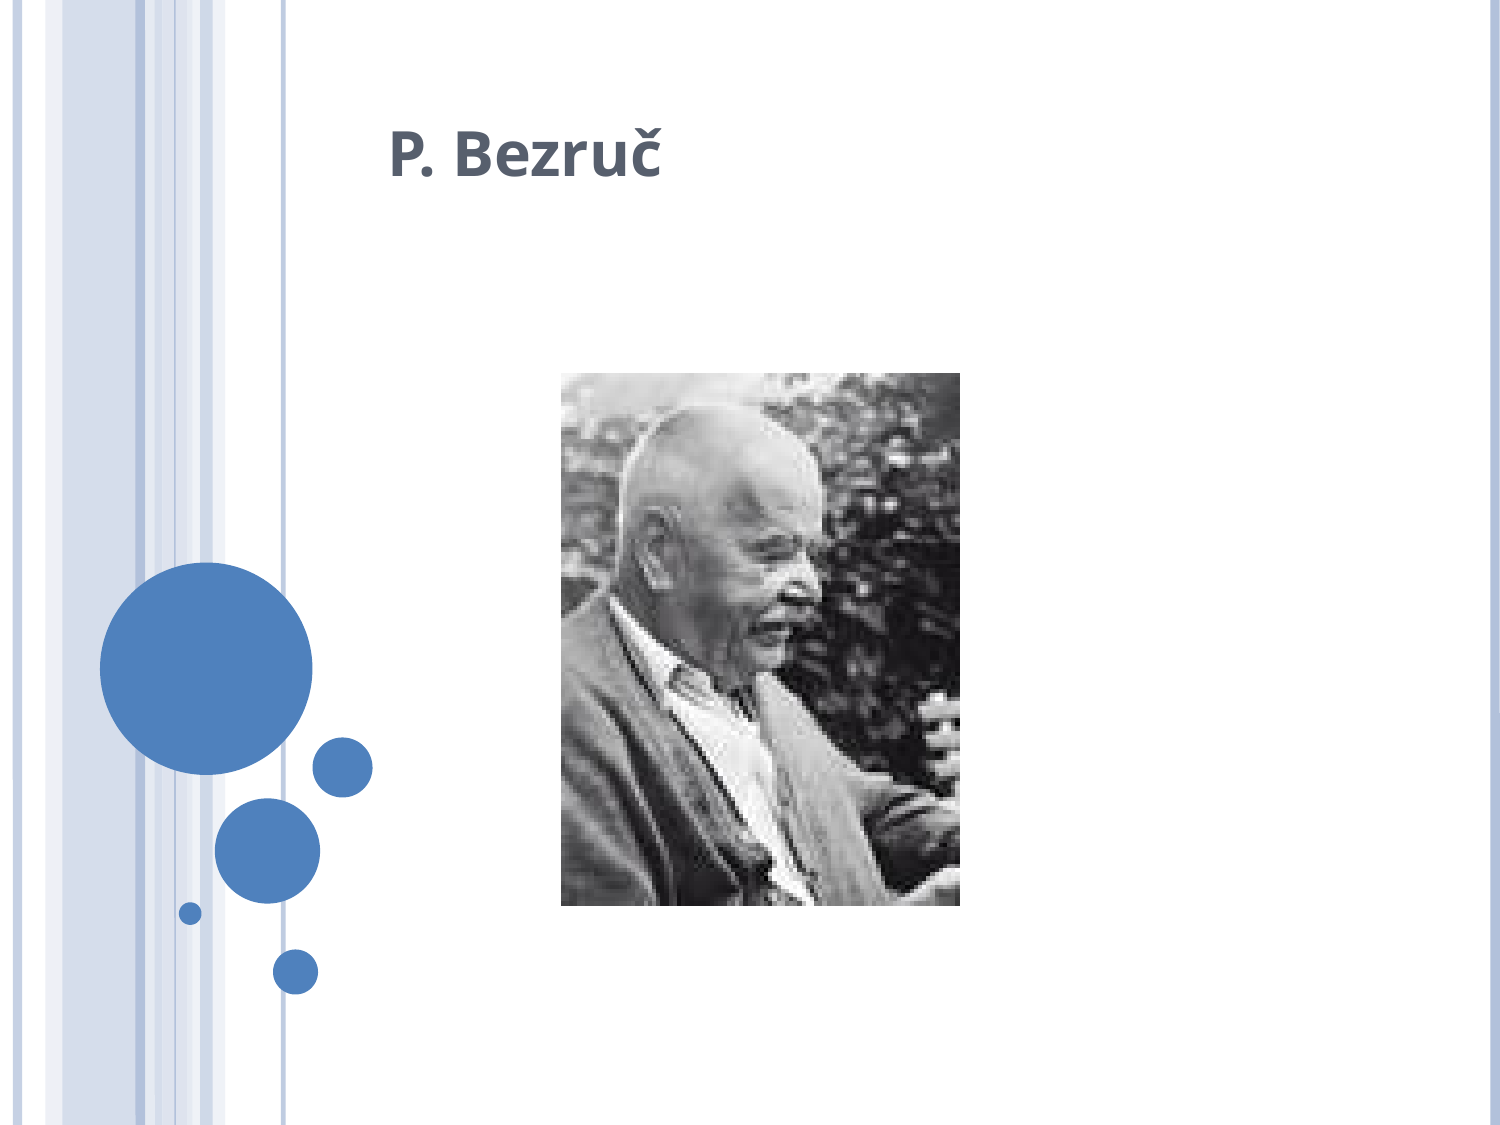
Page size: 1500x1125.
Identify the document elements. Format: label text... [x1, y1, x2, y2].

title P. Bezruč [371, 66, 1385, 197]
picture [561, 373, 960, 906]
